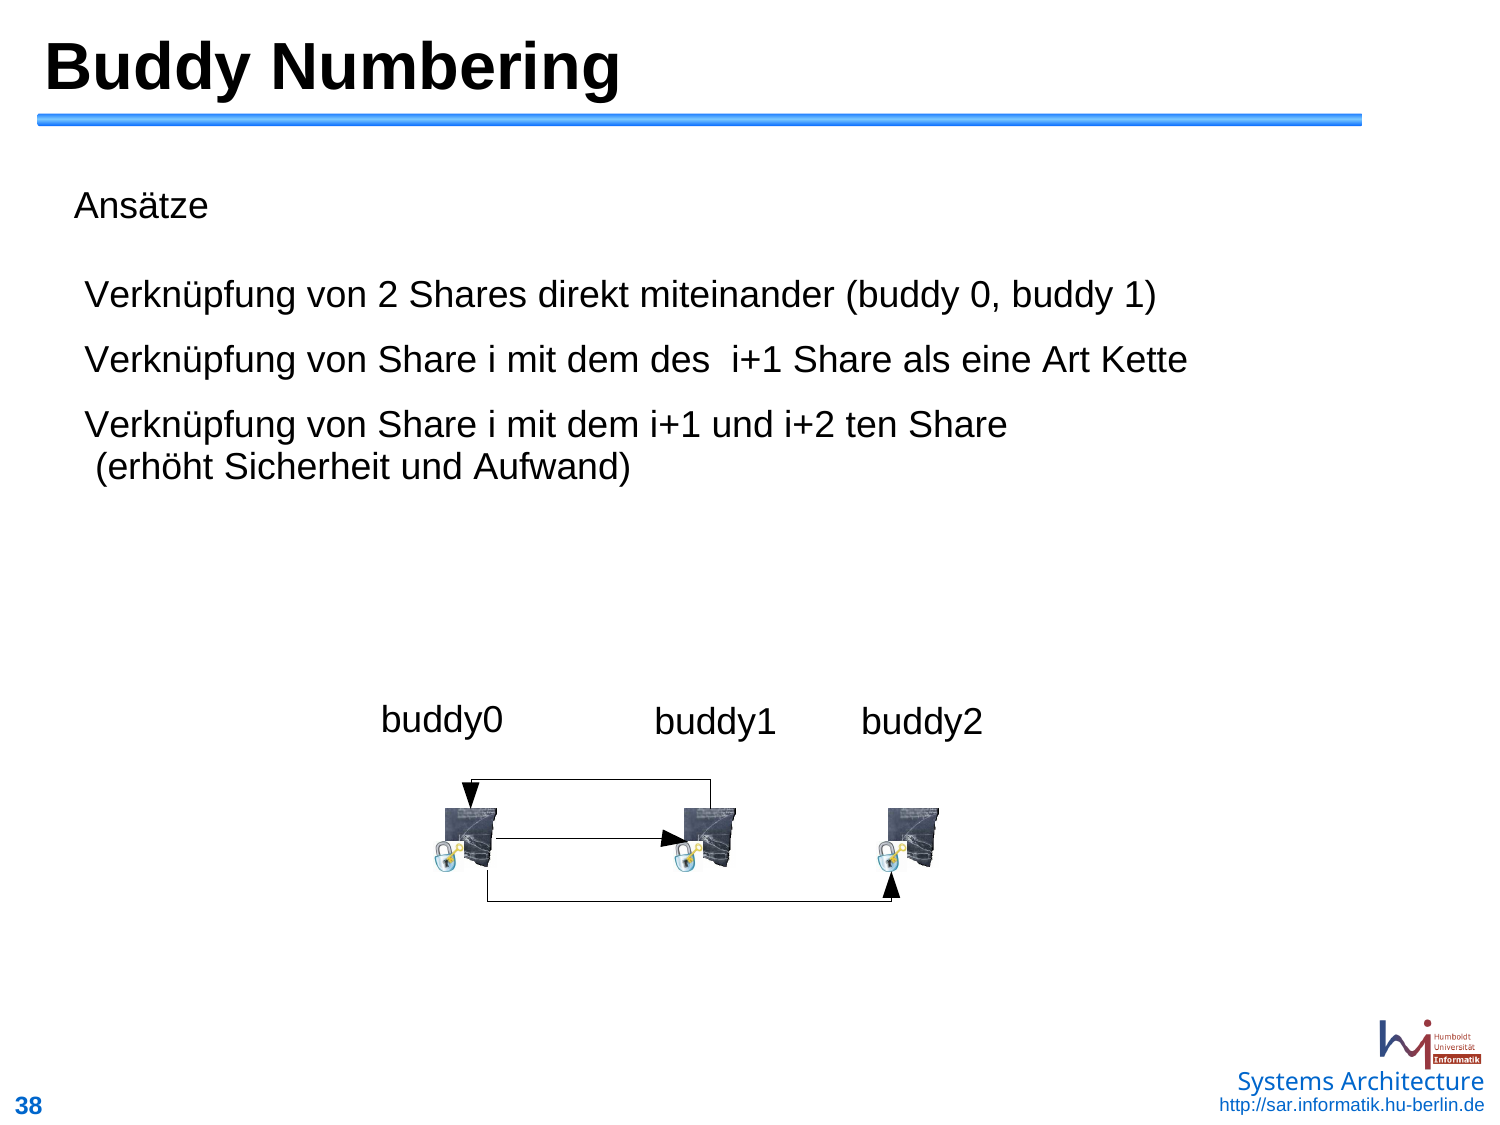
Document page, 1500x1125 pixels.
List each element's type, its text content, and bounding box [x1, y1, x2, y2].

picture [876, 808, 939, 872]
text_box Verknüpfung von Share i mit dem des i+1 Share als eine Art Kette [59, 330, 1224, 388]
picture [433, 808, 497, 872]
title Buddy Numbering [29, 20, 1500, 114]
picture [673, 808, 736, 872]
text_box Verknüpfung von 2 Shares direkt miteinander (buddy 0, buddy 1) [59, 265, 1181, 323]
text_box buddy1 [639, 693, 792, 751]
text_box Verknüpfung von Share i mit dem i+1 und i+2 ten Share (erhöht Sicherheit und Aufwand) [59, 395, 1044, 495]
text_box buddy2 [846, 693, 999, 751]
picture [1376, 1016, 1483, 1071]
text_box Ansätze [59, 177, 224, 235]
text_box buddy0 [366, 690, 518, 748]
